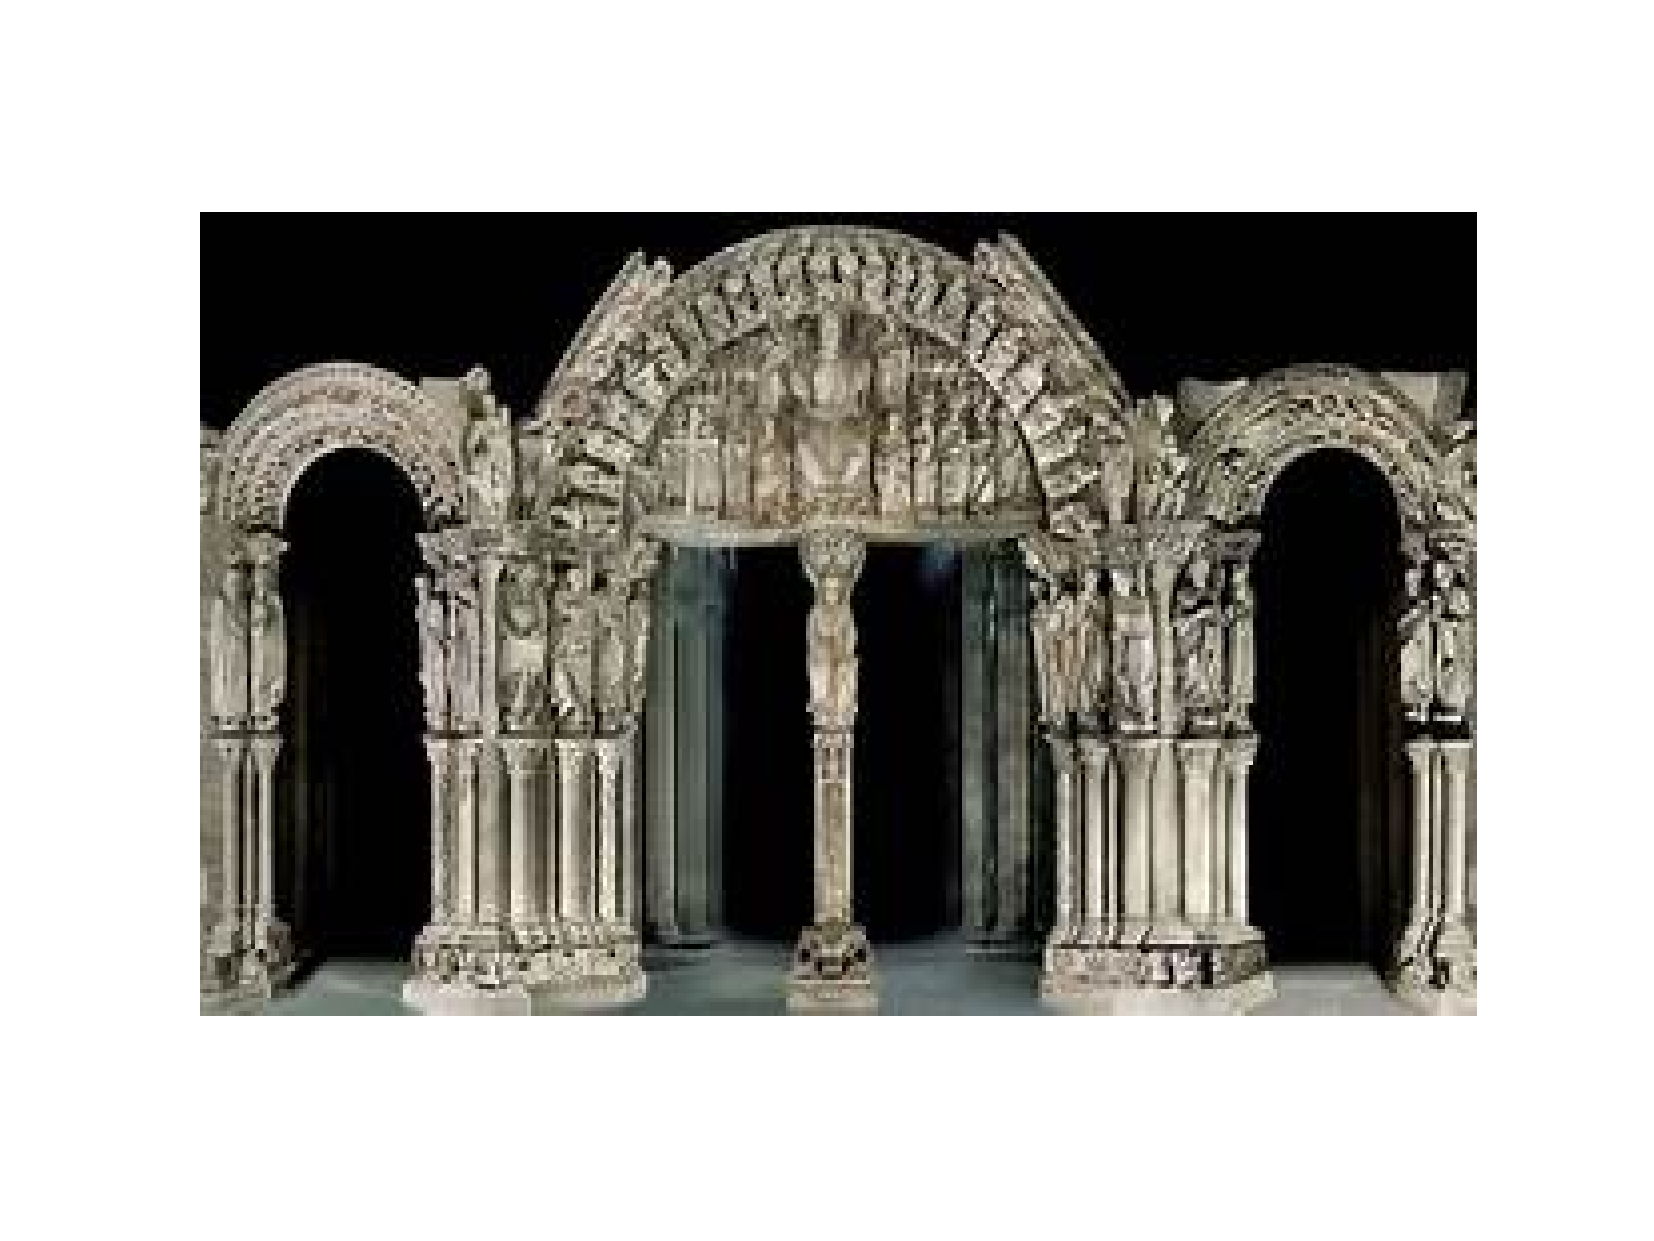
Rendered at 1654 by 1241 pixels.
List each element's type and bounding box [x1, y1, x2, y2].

picture [200, 212, 1477, 1016]
